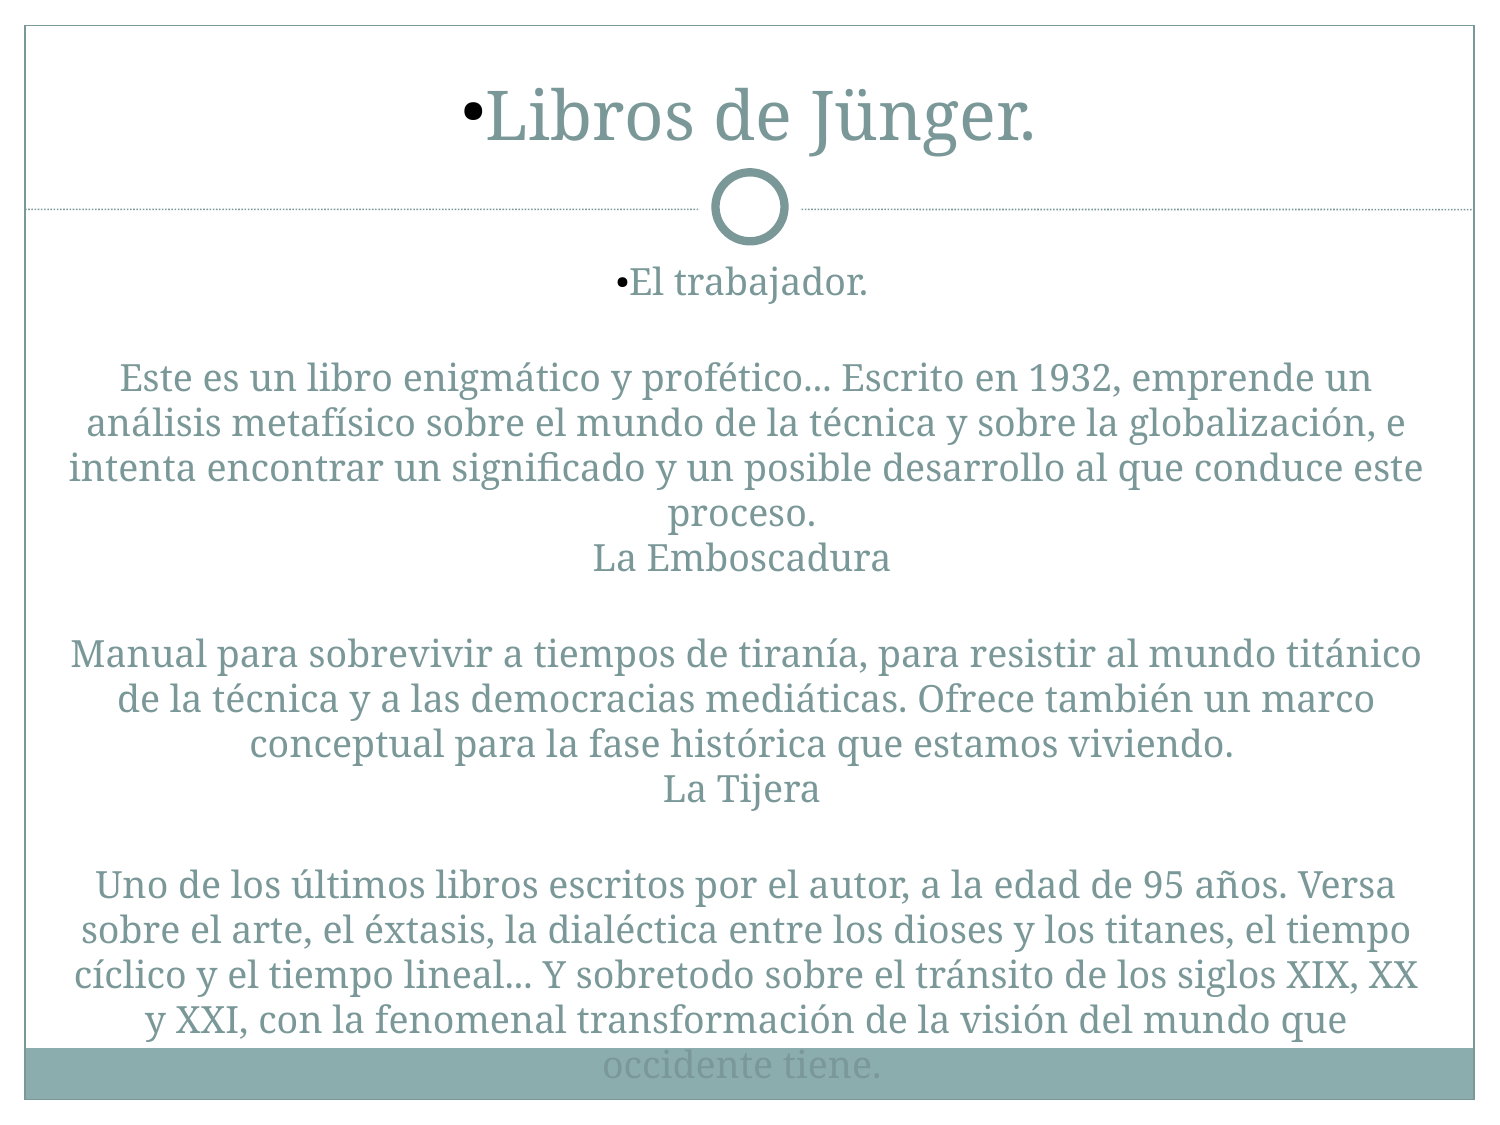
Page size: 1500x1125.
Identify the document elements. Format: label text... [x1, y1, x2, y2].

title El trabajador. Este es un libro enigmático y profético... Escrito en 1932, emprende un análisis metafísico sobre el mundo de la técnica y sobre la globalización, e intenta encontrar un significado y un posible desarrollo al que conduce este proceso. La Emboscadura Manual para sobrevivir a tiempos de tiranía, para resistir al mundo titánico de la técnica y a las democracias mediáticas. Ofrece también un marco conceptual para la fase histórica que estamos viviendo. La Tijera Uno de los últimos libros escritos por el autor, a la edad de 95 años. Versa sobre el arte, el éxtasis, la dialéctica entre los dioses y los titanes, el tiempo cíclico y el tiempo lineal... Y sobretodo sobre el tránsito de los siglos XIX, XX y XXI, con la fenomenal transformación de la visión del mundo que occidente tiene. [49, 250, 1445, 1001]
title Libros de Jünger. [49, 37, 1450, 162]
